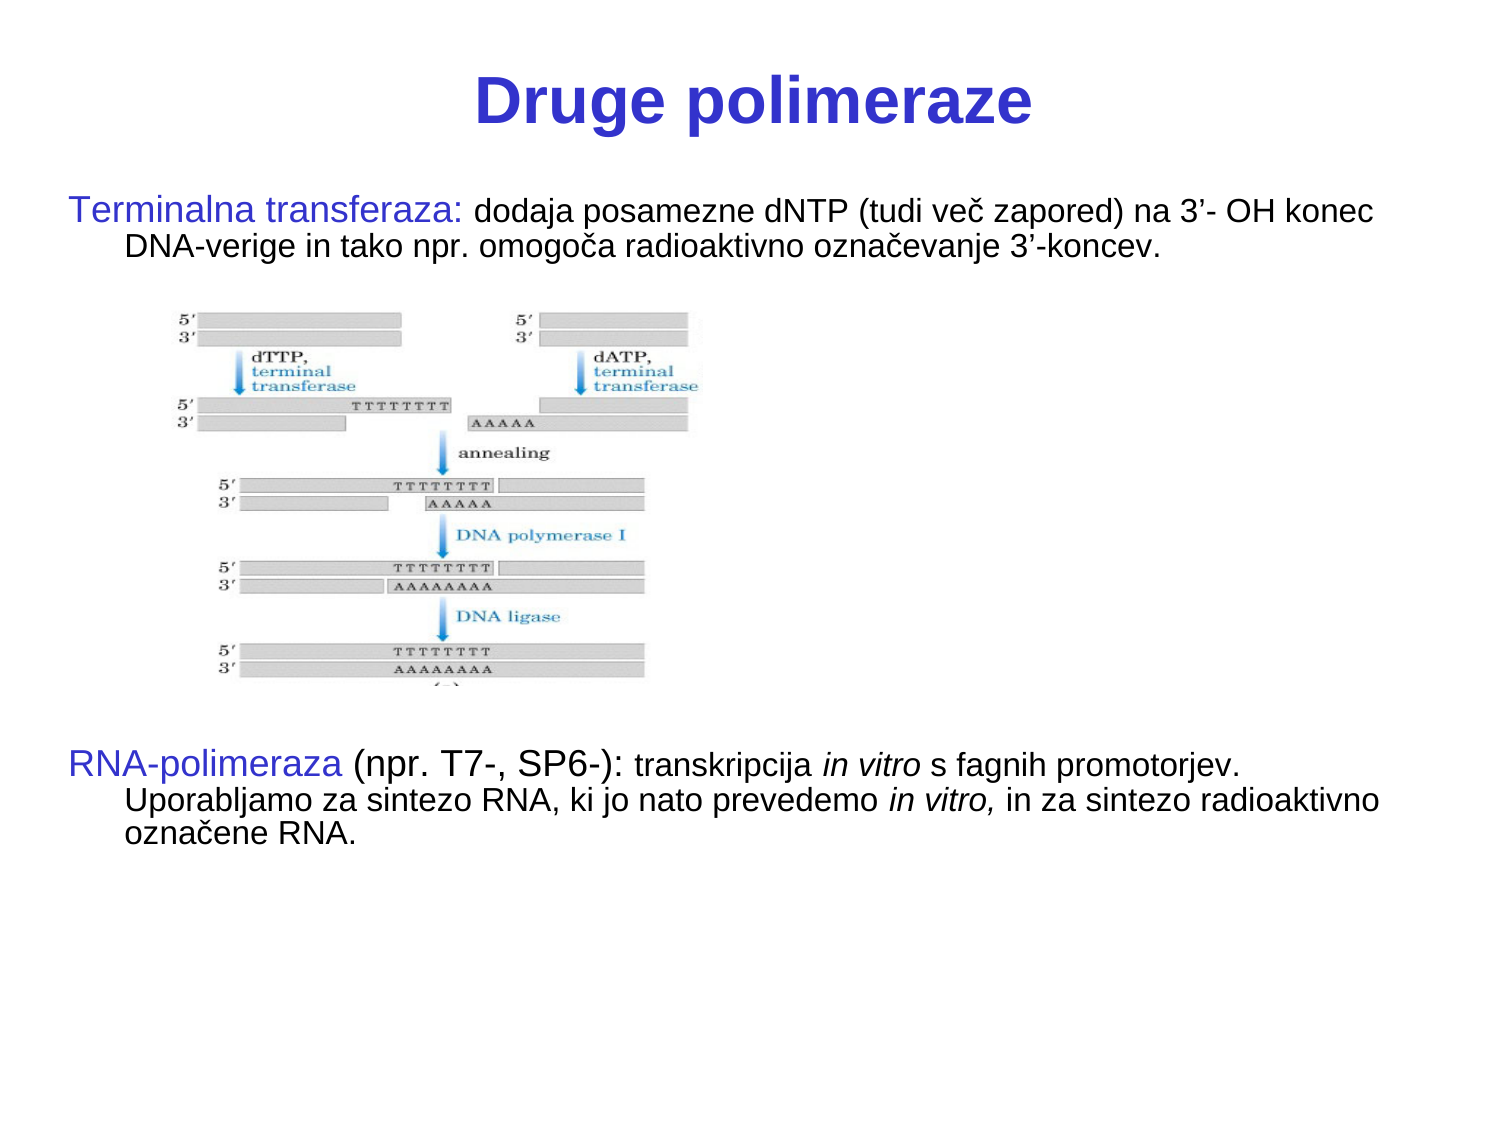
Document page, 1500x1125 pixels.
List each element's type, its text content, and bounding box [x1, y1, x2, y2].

picture [171, 302, 703, 686]
title Druge polimeraze [116, 49, 1392, 145]
list Terminalna transferaza: dodaja posamezne dNTP (tudi več zapored) na 3’- OH konec DNA-verige in tako npr. omogoča radioaktivno označevanje 3’-koncev. RNA-polimeraza (npr. T7-, SP6-): transkripcija in vitro s fagnih promotorjev. Uporabljamo za sintezo RNA, ki jo nato prevedemo in vitro, in za sintezo radioaktivno označene RNA. [53, 184, 1420, 1068]
